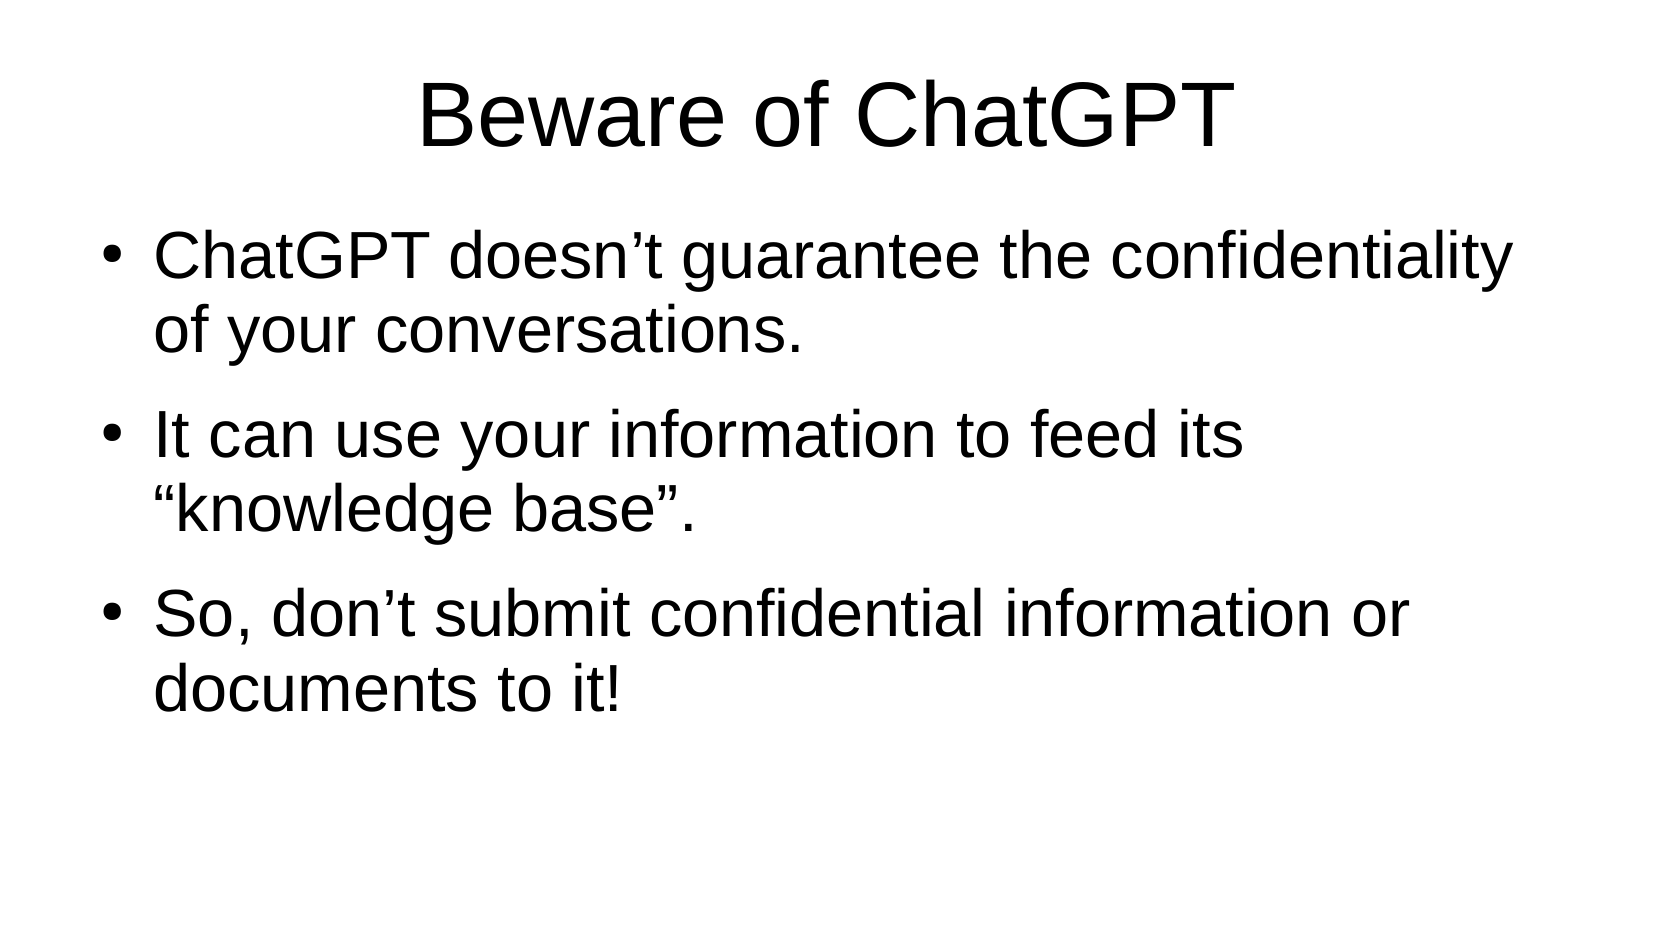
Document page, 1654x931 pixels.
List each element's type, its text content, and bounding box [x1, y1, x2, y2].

title Beware of ChatGPT [82, 37, 1571, 193]
list ChatGPT doesn’t guarantee the confidentiality of your conversations. It can use your information to feed its “knowledge base”. So, don’t submit confidential information or documents to it! [82, 217, 1571, 758]
